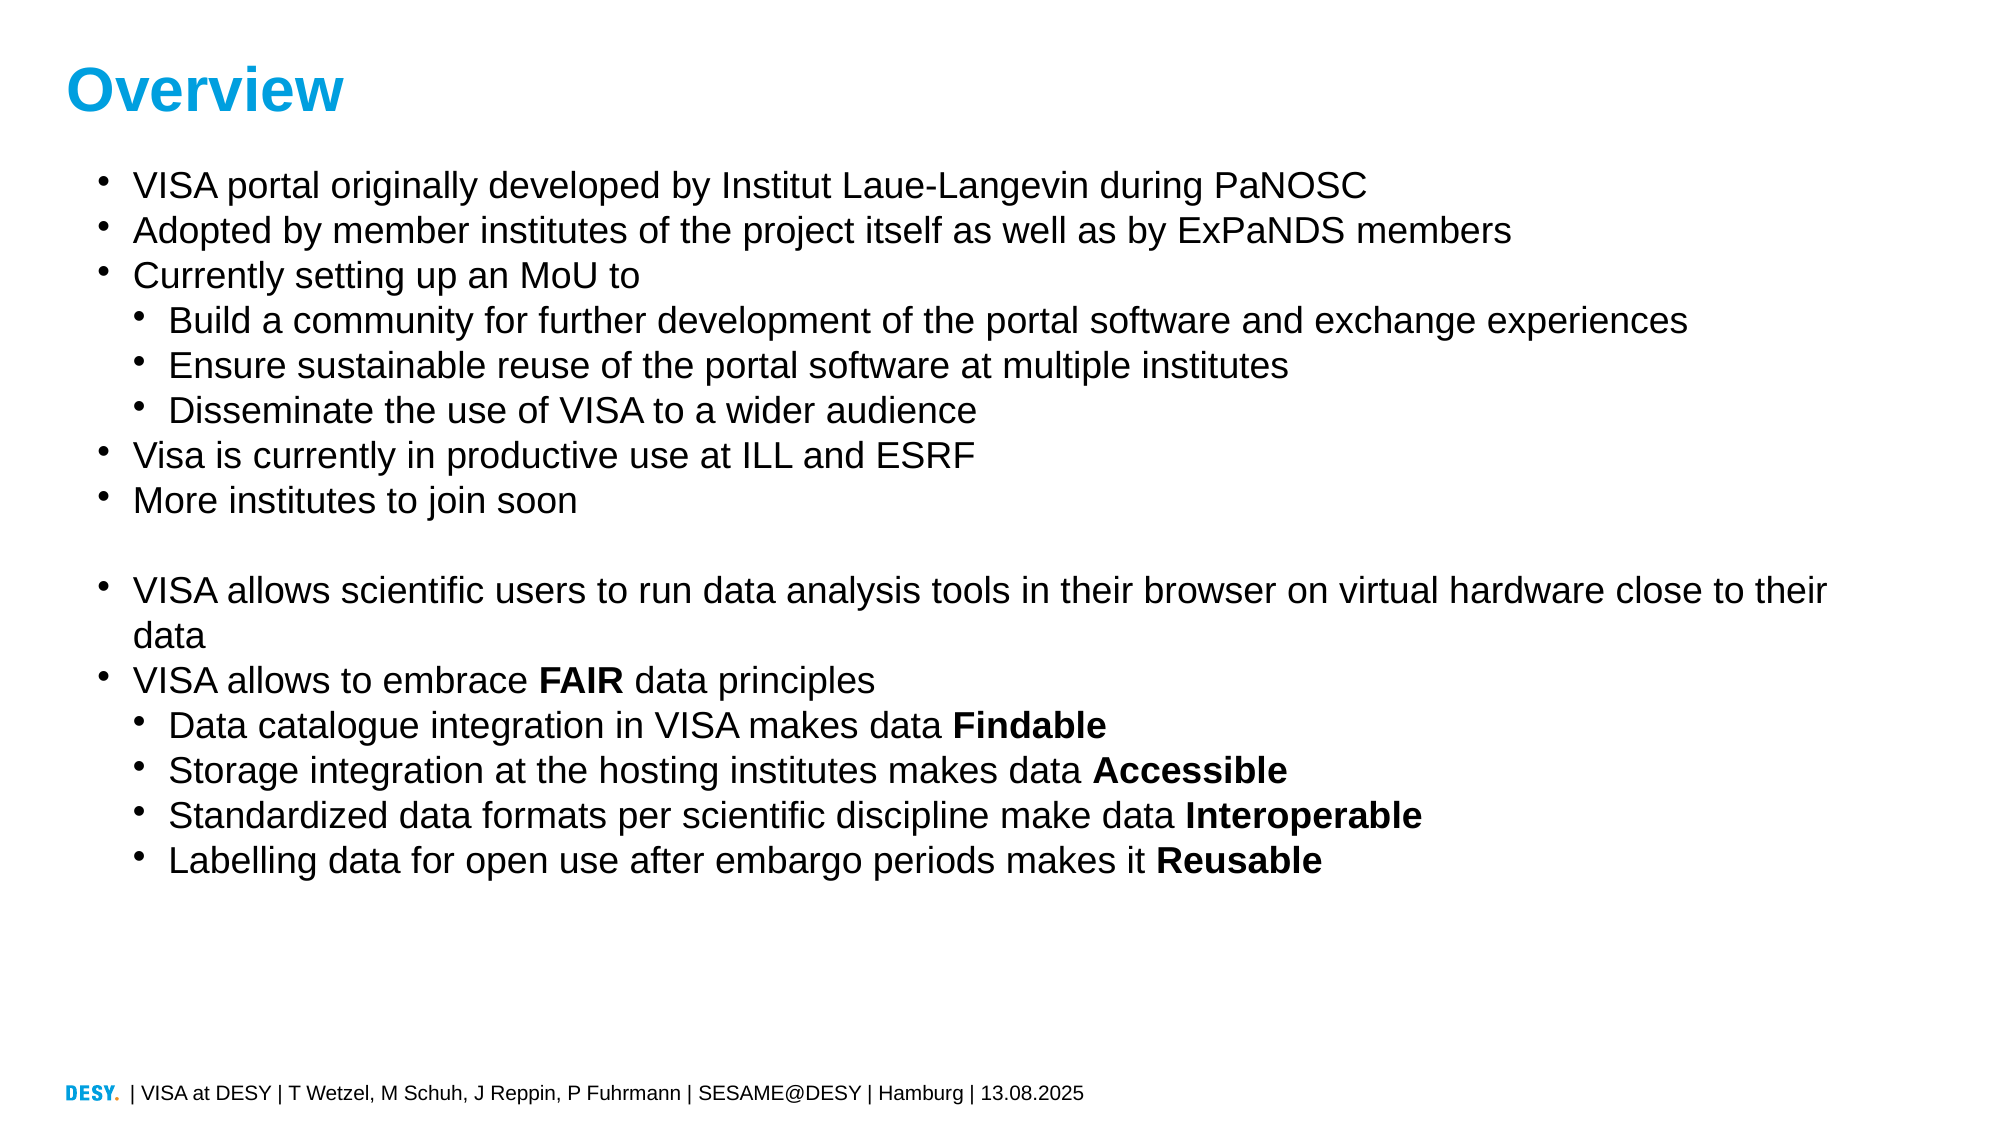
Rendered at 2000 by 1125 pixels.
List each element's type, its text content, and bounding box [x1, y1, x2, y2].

text_box Overview [66, 57, 1932, 120]
text_box VISA portal originally developed by Institut Laue-Langevin during PaNOSC Adopted by member institutes of the project itself as well as by ExPaNDS members Currently setting up an MoU to Build a community for further development of the portal software and exchange experiences Ensure sustainable reuse of the portal software at multiple institutes Disseminate the use of VISA to a wider audience Visa is currently in productive use at ILL and ESRF More institutes to join soon VISA allows scientific users to run data analysis tools in their browser on virtual hardware close to their data VISA allows to embrace FAIR data principles Data catalogue integration in VISA makes data Findable Storage integration at the hosting institutes makes data Accessible Standardized data formats per scientific discipline make data Interoperable Labelling data for open use after embargo periods makes it Reusable [82, 153, 1878, 841]
